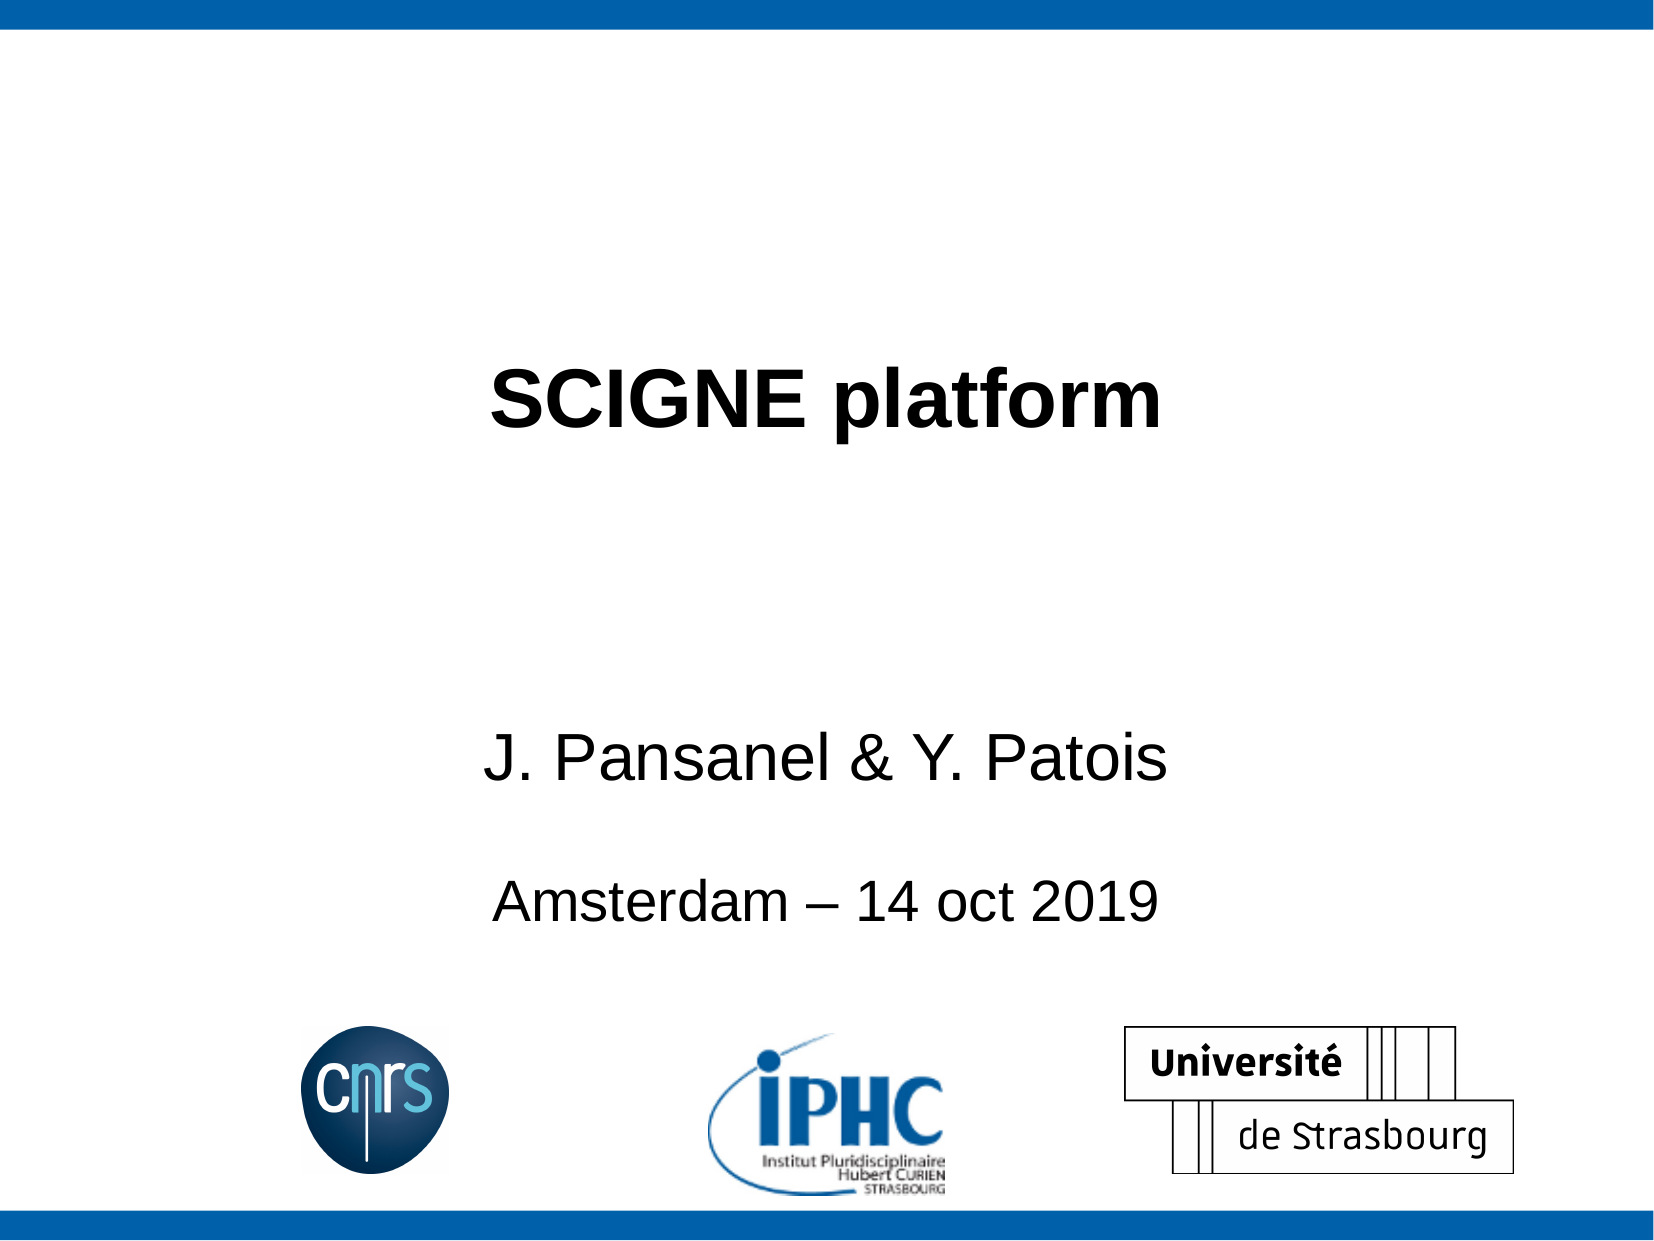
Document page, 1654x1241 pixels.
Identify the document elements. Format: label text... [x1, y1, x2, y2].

picture [708, 1033, 945, 1196]
text_box SCIGNE platform [57, 298, 1596, 500]
text_box J. Pansanel & Y. Patois Amsterdam – 14 oct 2019 [321, 679, 1332, 975]
picture [1124, 1026, 1514, 1174]
picture [301, 1026, 449, 1174]
